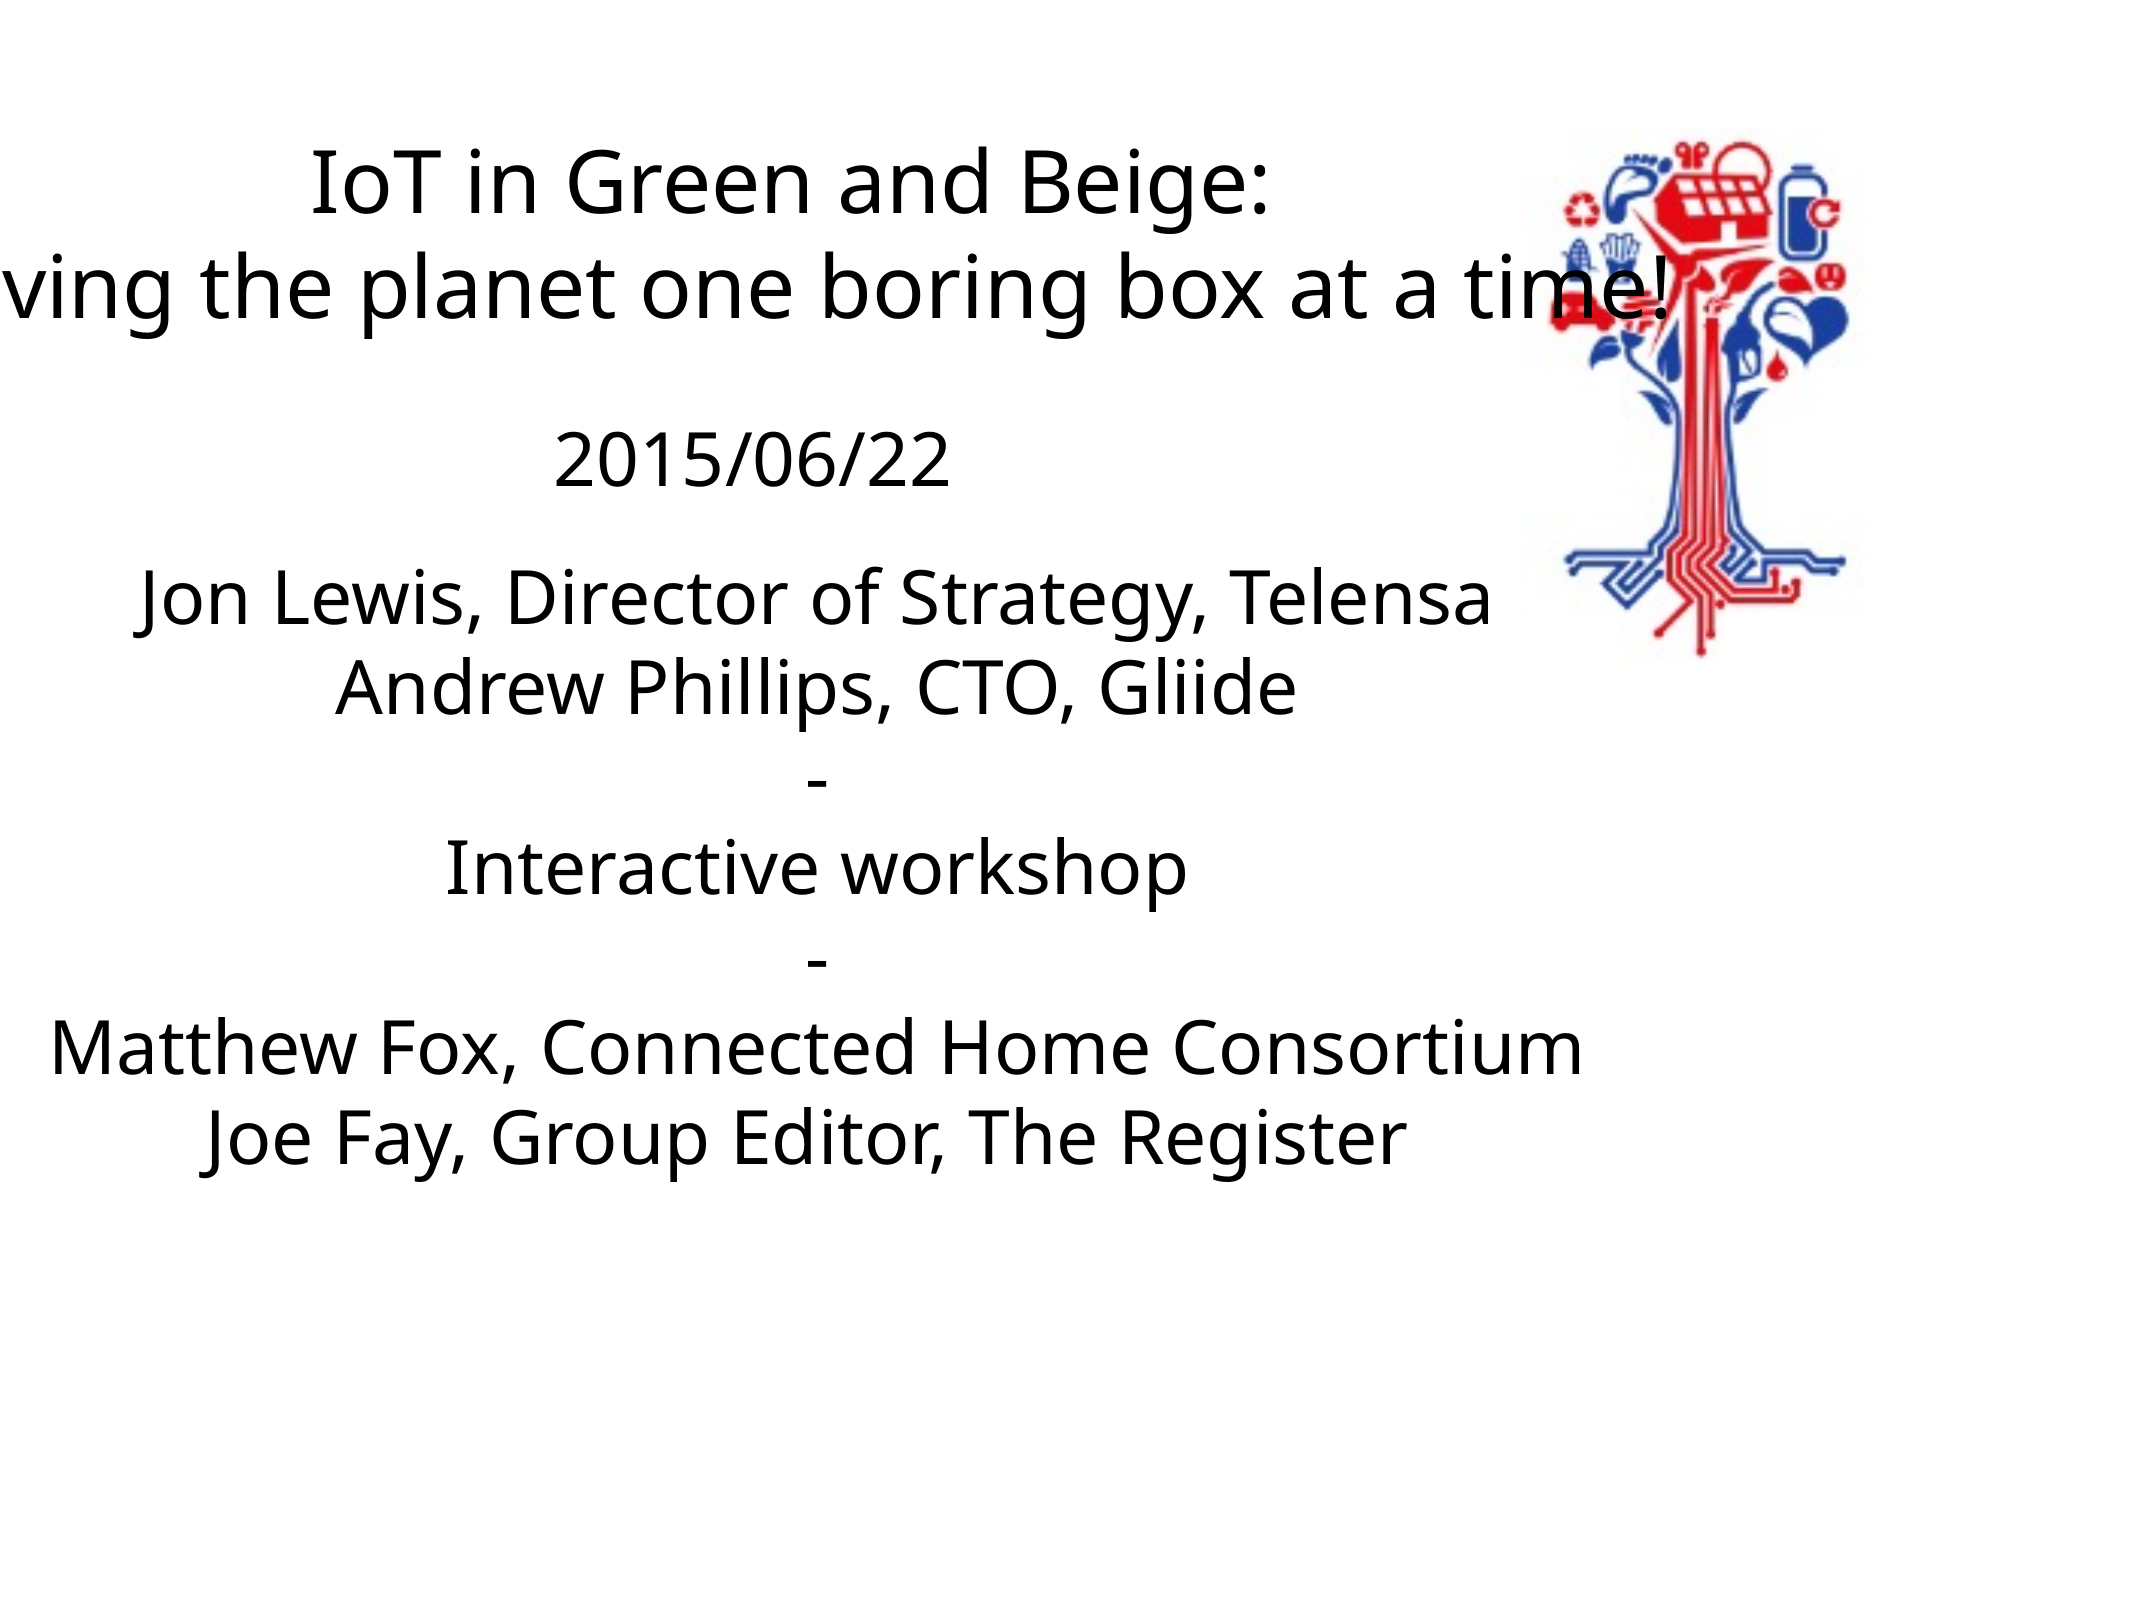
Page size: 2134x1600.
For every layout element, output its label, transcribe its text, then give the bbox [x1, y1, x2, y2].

picture [1428, 128, 1974, 675]
text_box 2015/06/22 [544, 403, 962, 511]
text_box Jon Lewis, Director of Strategy, Telensa Andrew Phillips, CTO, Gliide - Interactive workshop - Matthew Fox, Connected Home Consortium Joe Fay, Group Editor, The Register [30, 541, 1606, 1189]
text_box IoT in Green and Beige: saving the planet one boring box at a time! [0, 117, 1681, 344]
